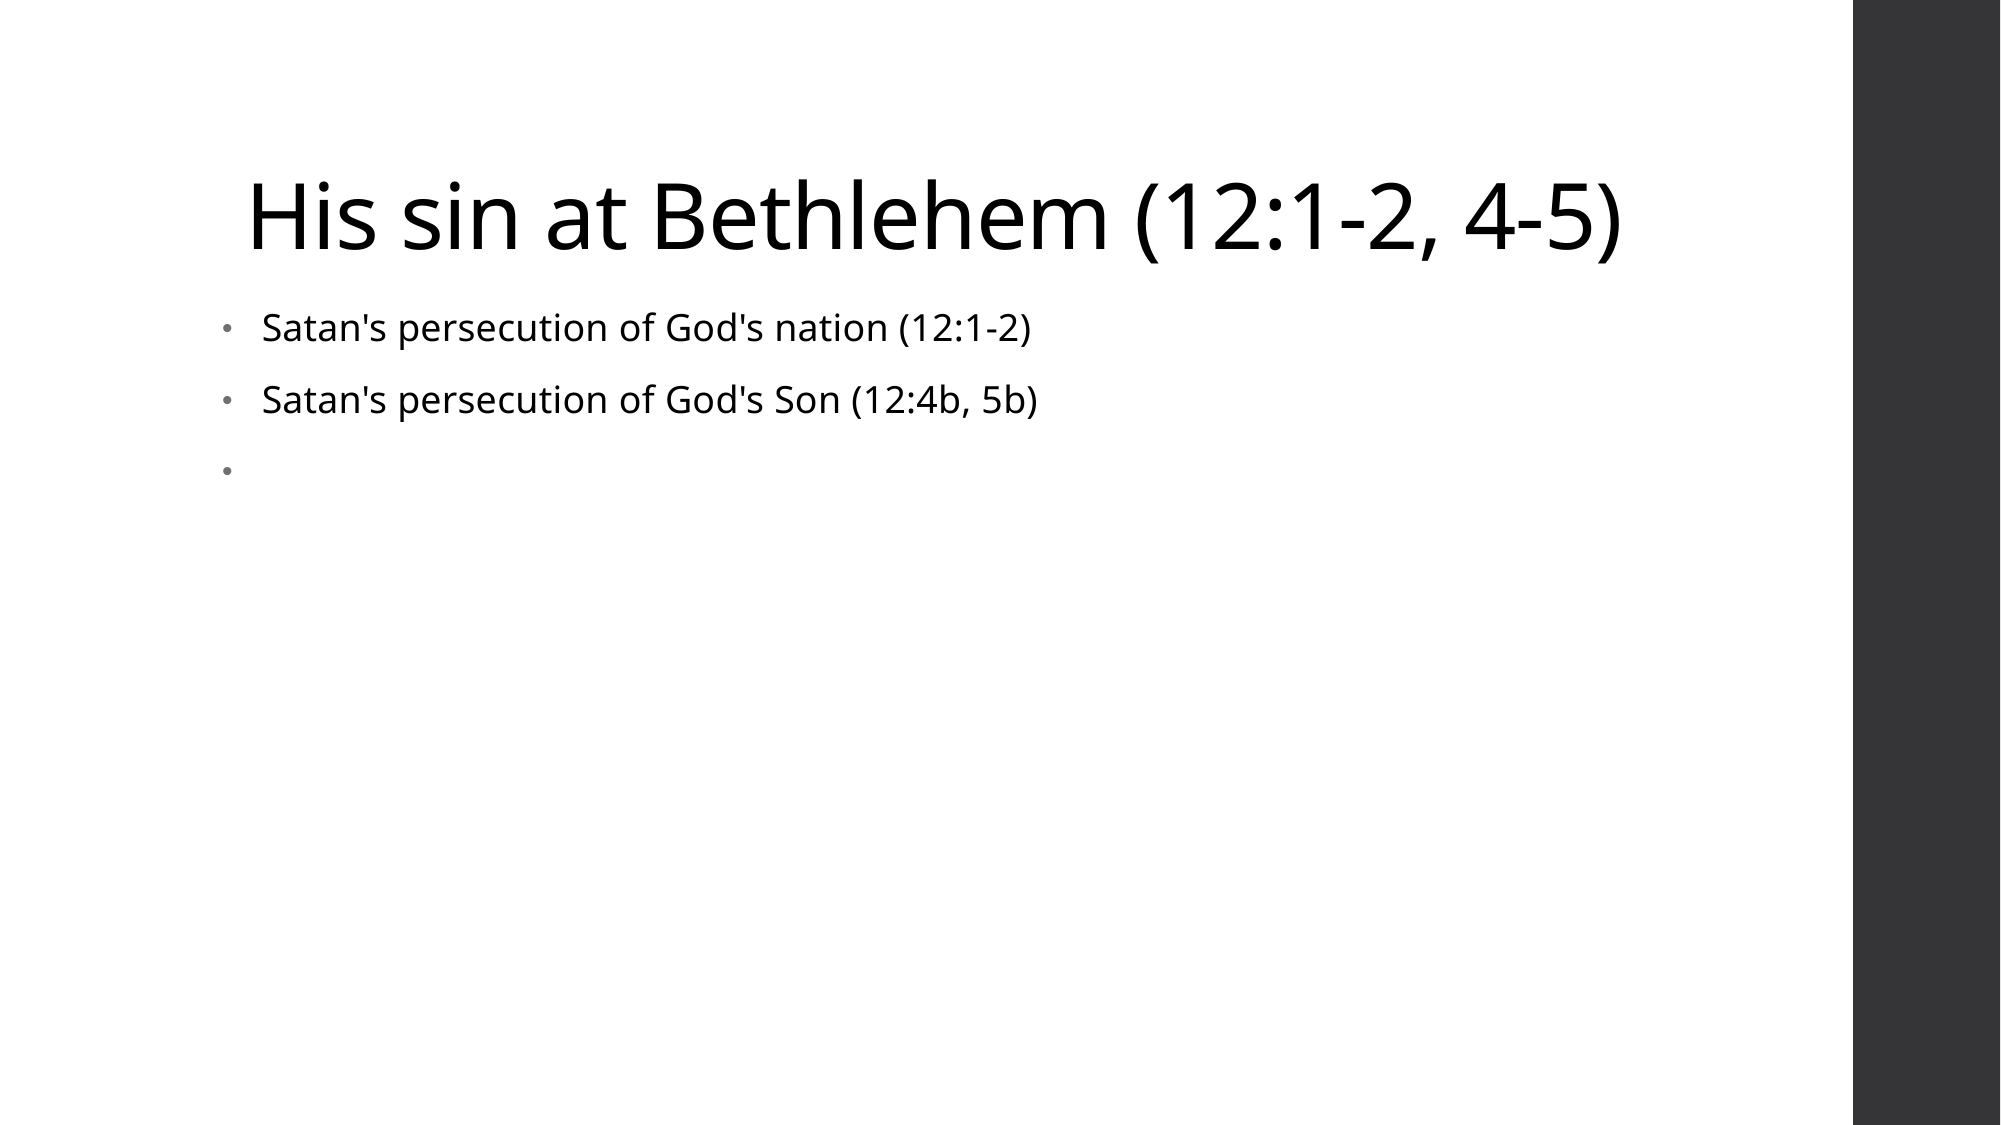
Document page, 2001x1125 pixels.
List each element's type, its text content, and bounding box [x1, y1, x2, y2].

list Satan's persecution of God's nation (12:1-2) Satan's persecution of God's Son (12:4b, 5b) [206, 299, 1617, 1014]
title His sin at Bethlehem (12:1-2, 4-5) [206, 60, 1797, 278]
